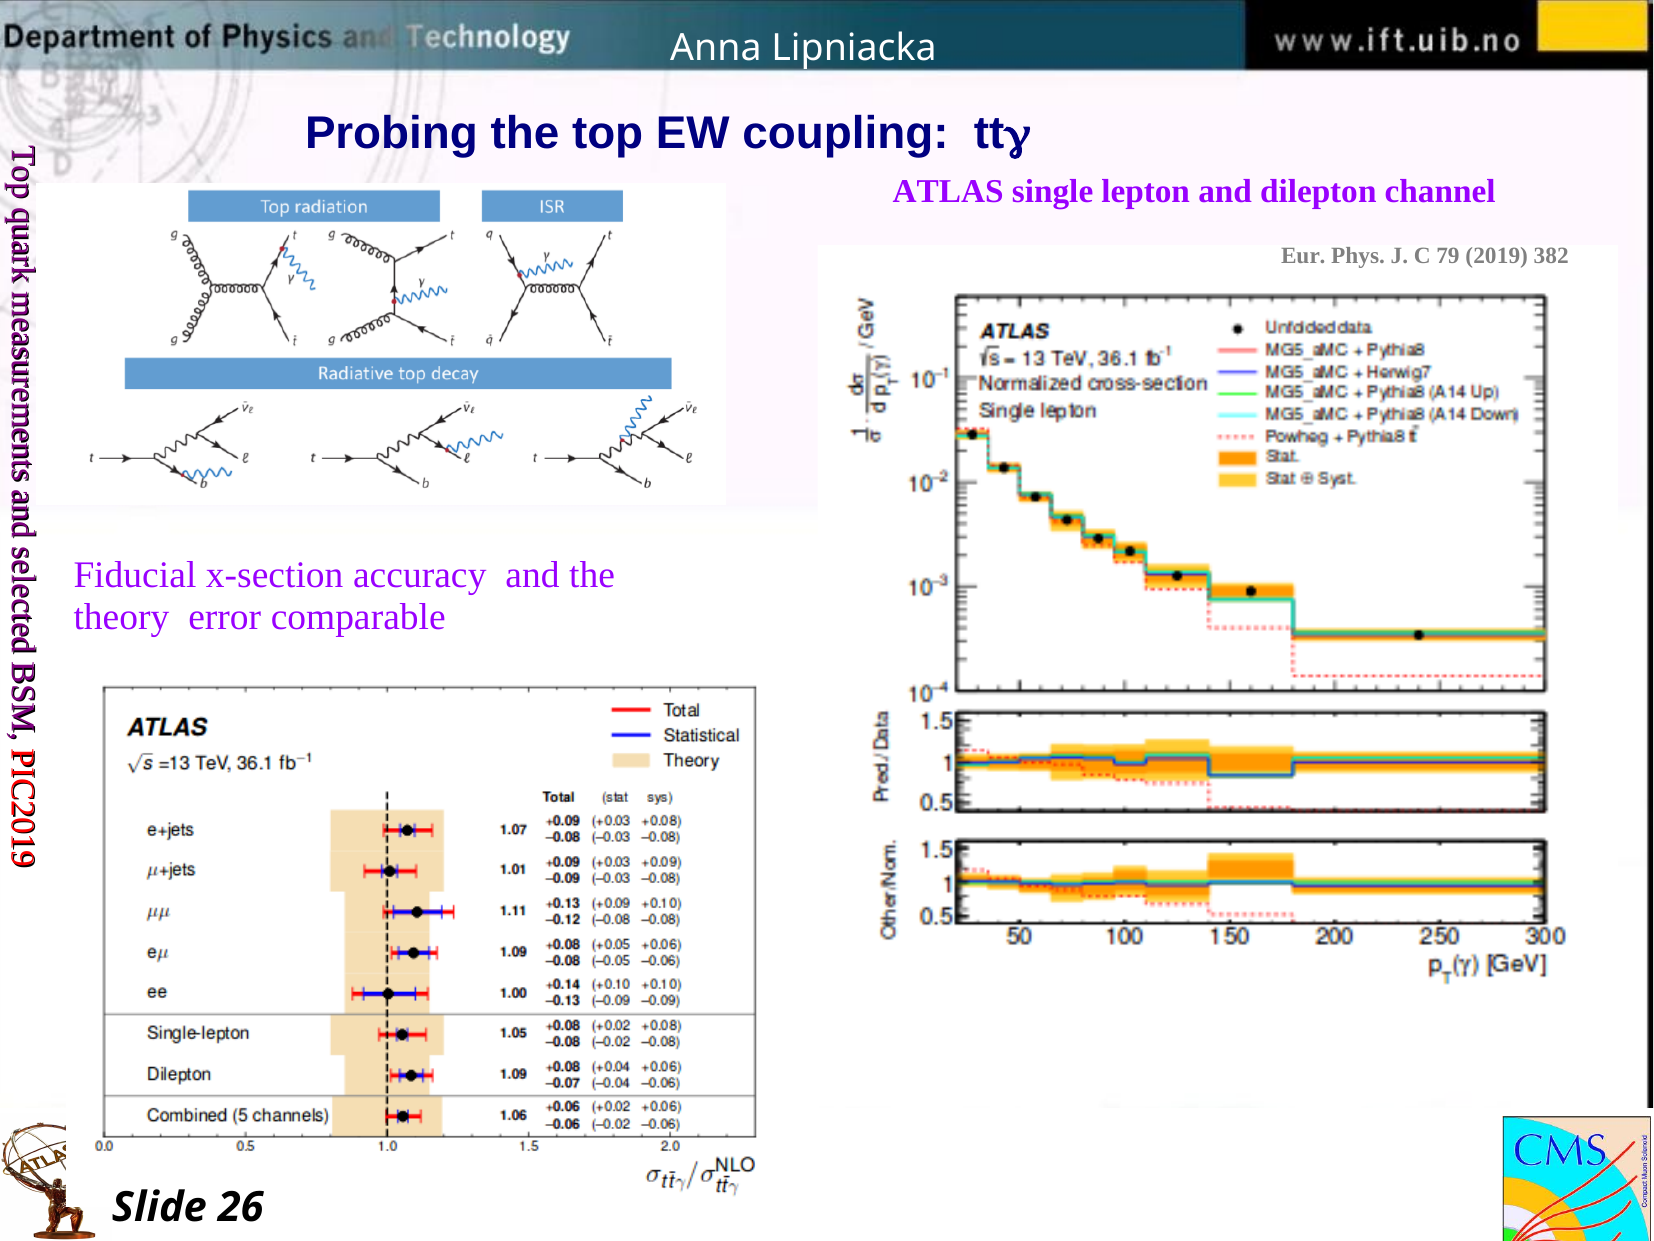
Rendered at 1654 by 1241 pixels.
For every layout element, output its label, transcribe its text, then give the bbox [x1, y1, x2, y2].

text_box ATLAS single lepton and dilepton channel [892, 172, 1497, 217]
text_box Eur. Phys. J. C 79 (2019) 382 [1281, 242, 1576, 285]
text_box Slide 26 [111, 1177, 244, 1232]
picture [0, 0, 1654, 1241]
text_box Fiducial x-section accuracy and the theory error comparable [73, 554, 684, 656]
picture [1502, 1116, 1651, 1241]
title Probing the top EW coupling: ttg [0, 29, 1374, 237]
